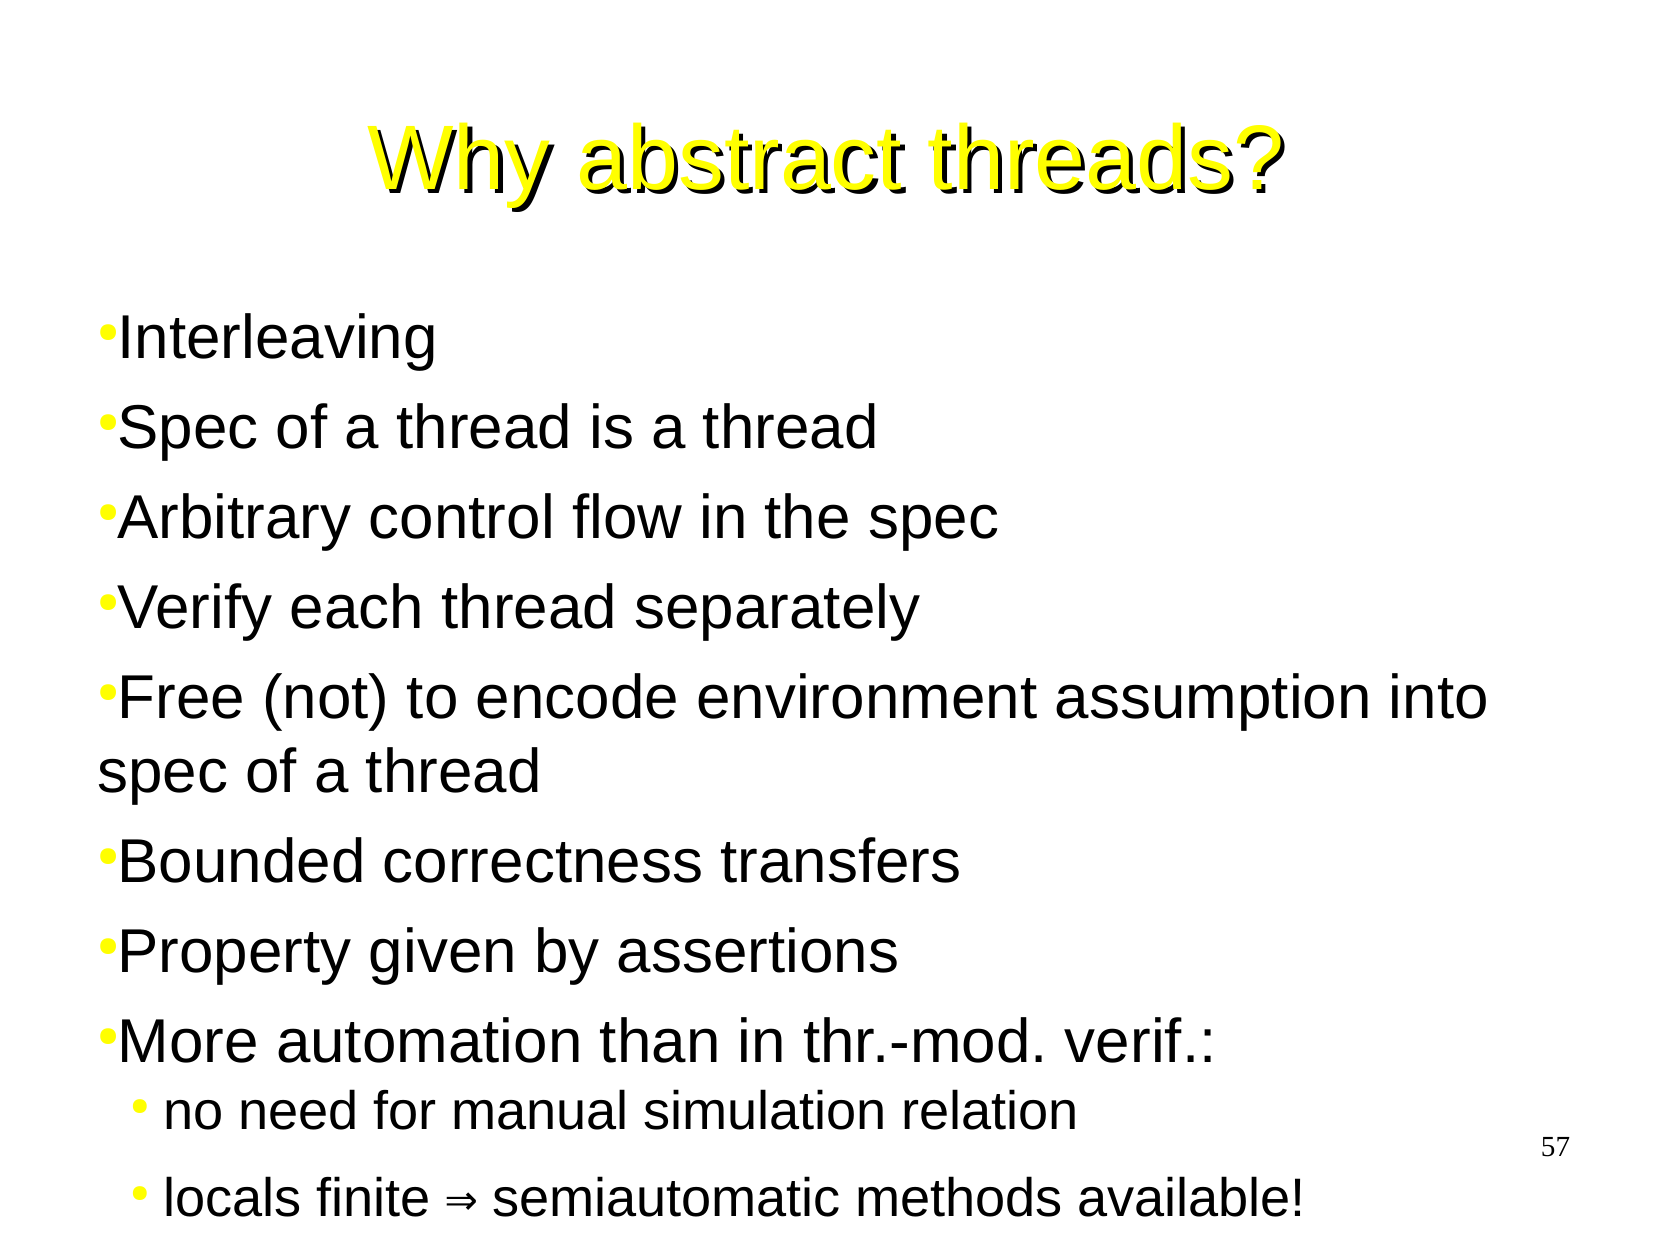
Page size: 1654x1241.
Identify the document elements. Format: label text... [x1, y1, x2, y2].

title Why abstract threads? [82, 49, 1571, 257]
list Interleaving Spec of a thread is a thread Arbitrary control flow in the spec Verify each thread separately Free (not) to encode environment assumption into spec of a thread Bounded correctness transfers Property given by assertions More automation than in thr.-mod. verif.: no need for manual simulation relation locals finite ⇒ semiautomatic methods available! [82, 289, 1571, 1241]
